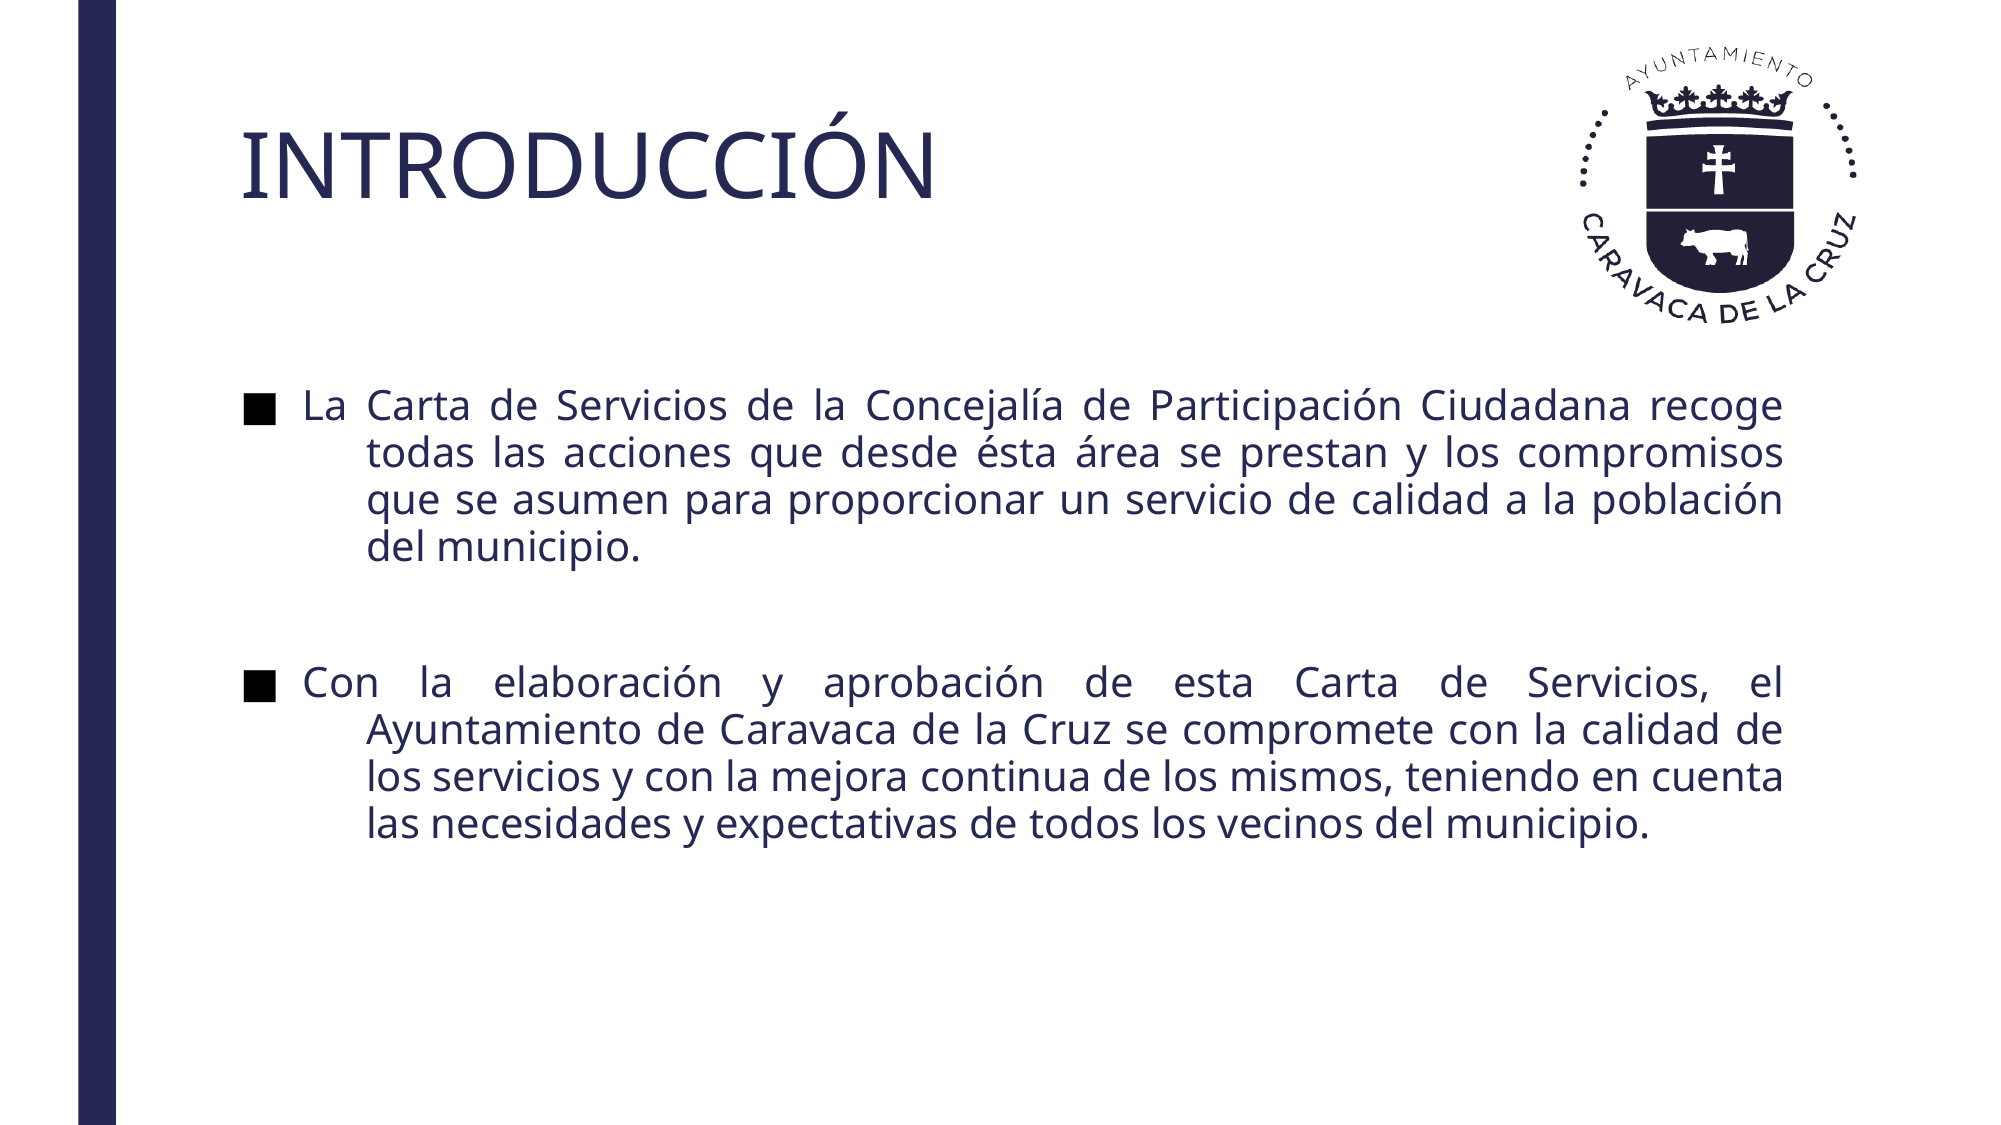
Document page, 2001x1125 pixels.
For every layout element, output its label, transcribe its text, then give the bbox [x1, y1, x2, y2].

picture [1573, 44, 1864, 331]
list La Carta de Servicios de la Concejalía de Participación Ciudadana recoge todas las acciones que desde ésta área se prestan y los compromisos que se asumen para proporcionar un servicio de calidad a la población del municipio. Con la elaboración y aprobación de esta Carta de Servicios, el Ayuntamiento de Caravaca de la Cruz se compromete con la calidad de los servicios y con la mejora continua de los mismos, teniendo en cuenta las necesidades y expectativas de todos los vecinos del municipio. [225, 375, 1801, 963]
title INTRODUCCIÓN [225, 112, 1801, 357]
